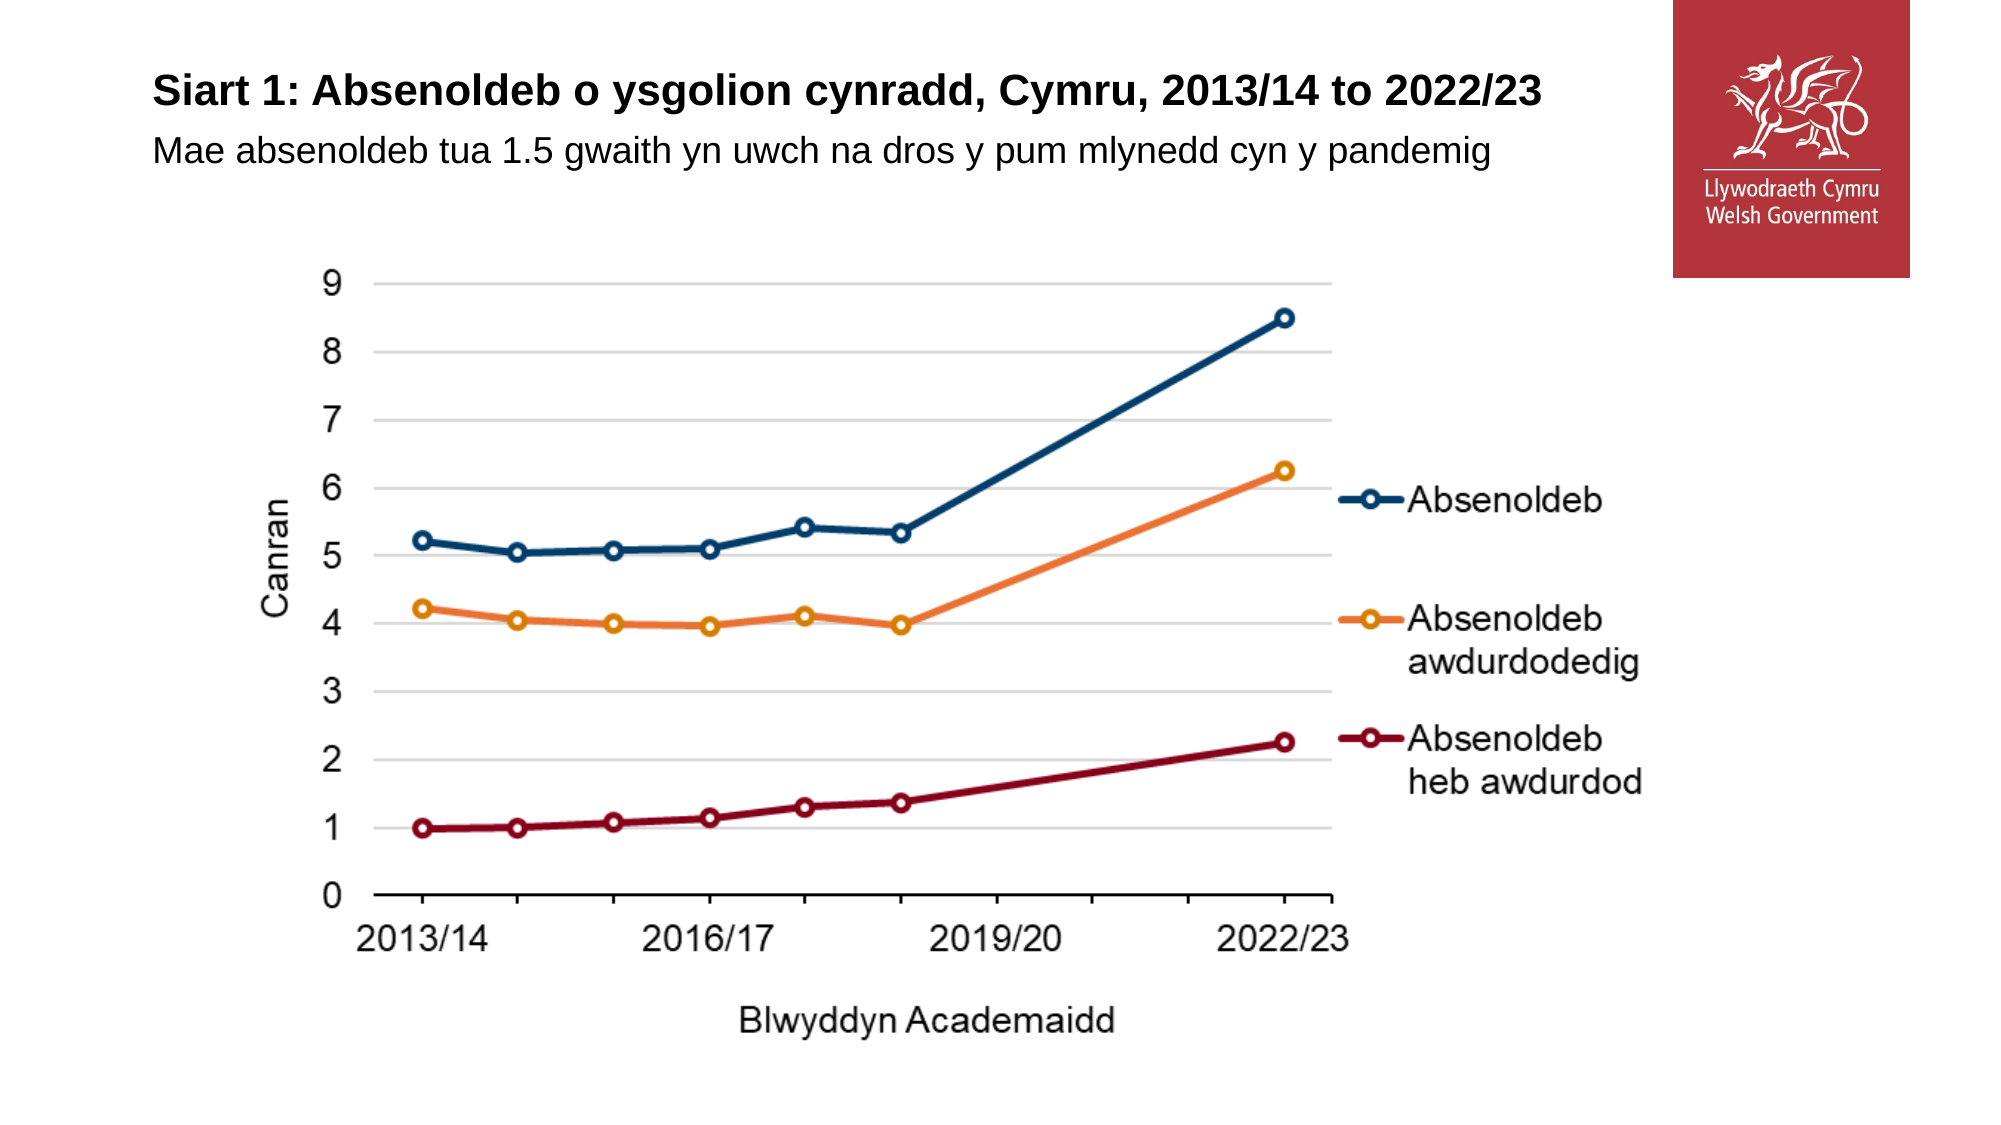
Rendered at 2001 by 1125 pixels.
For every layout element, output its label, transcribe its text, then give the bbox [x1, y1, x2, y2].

title Siart 1: Absenoldeb o ysgolion cynradd, Cymru, 2013/14 to 2022/23 [137, 12, 1638, 122]
picture [202, 247, 1664, 1113]
text_box Mae absenoldeb tua 1.5 gwaith yn uwch na dros y pum mlynedd cyn y pandemig [137, 118, 1881, 179]
